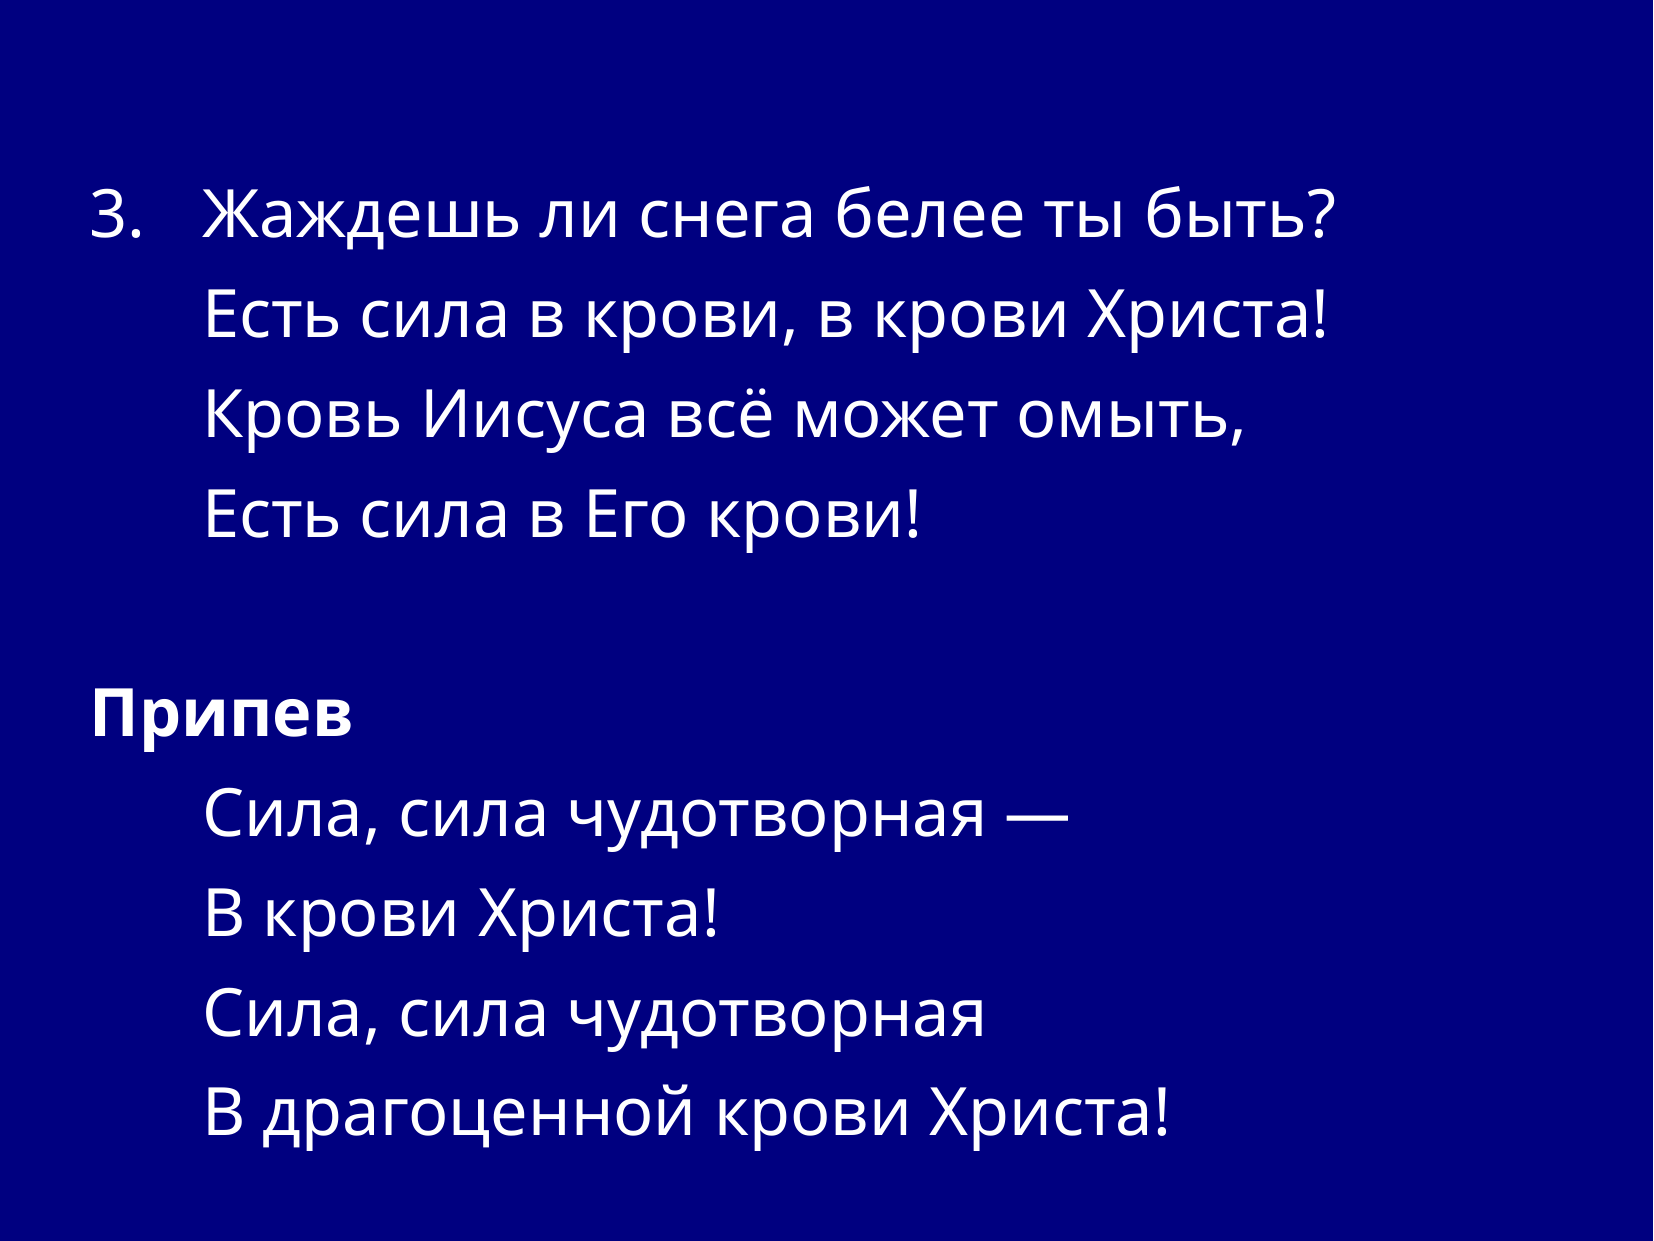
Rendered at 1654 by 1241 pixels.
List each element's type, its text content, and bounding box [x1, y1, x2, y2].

text_box 3. Жаждешь ли снега белее ты быть? Есть сила в крови, в крови Христа! Кровь Иисуса всё может омыть, Есть сила в Его крови! Припев Сила, сила чудотворная — В крови Христа! Сила, сила чудотворная В драгоценной крови Христа! [75, 150, 1576, 1163]
